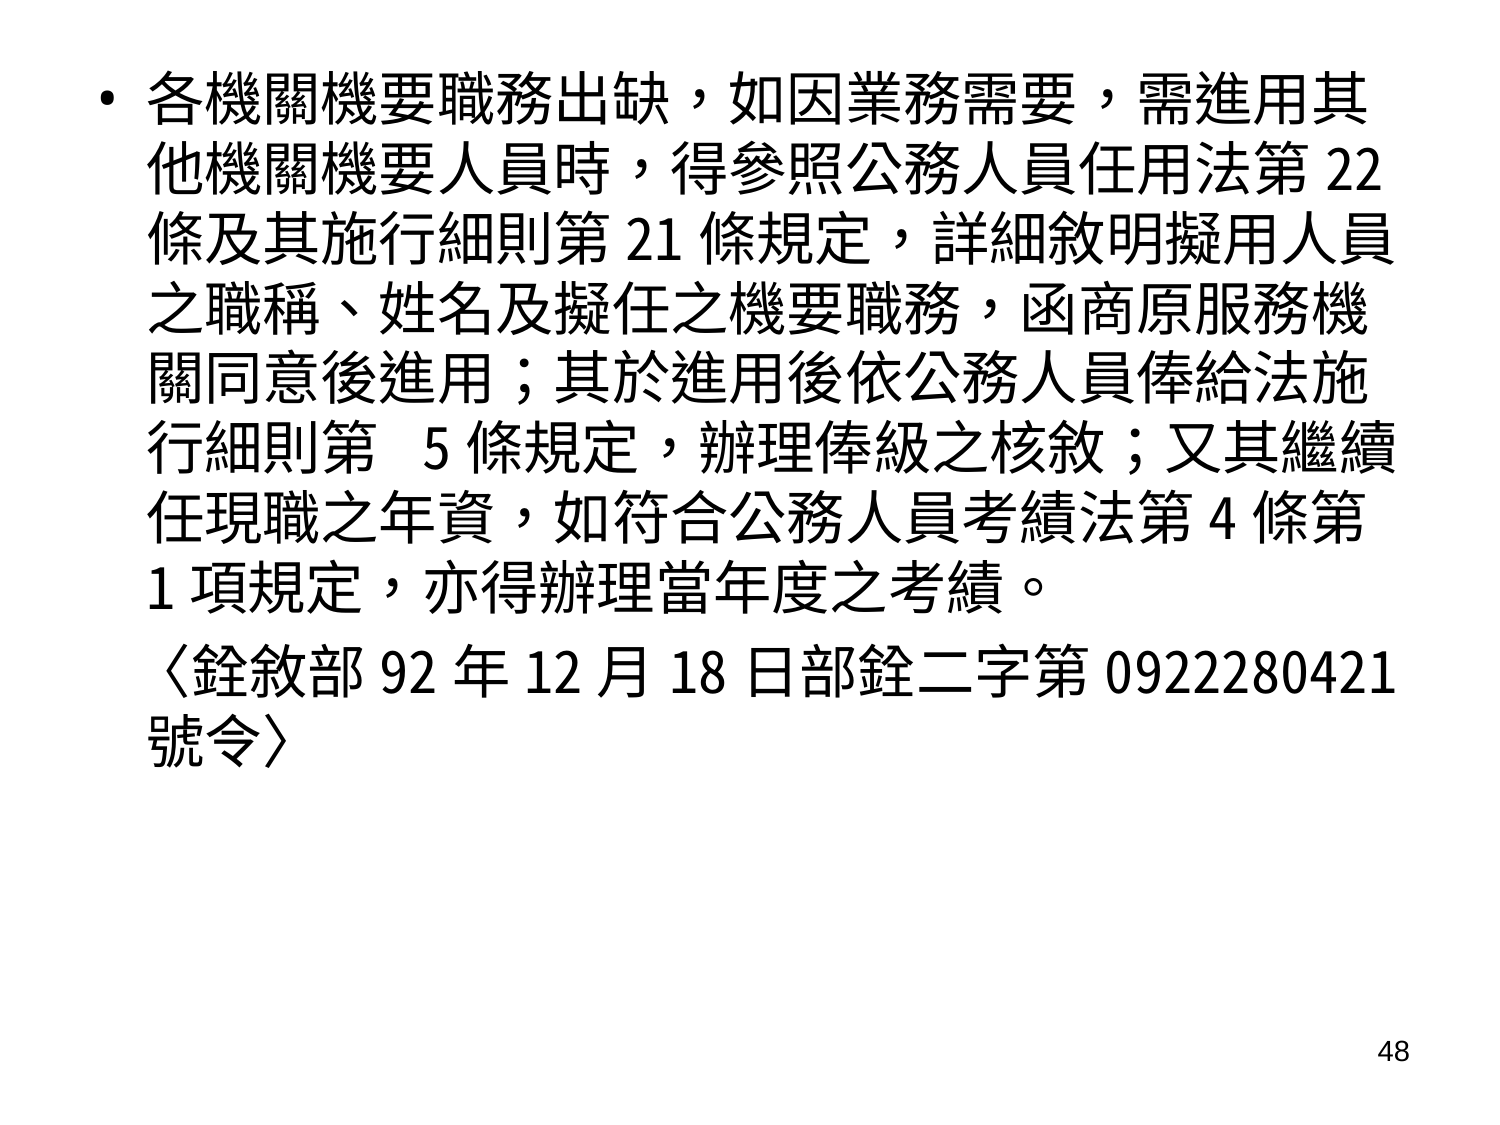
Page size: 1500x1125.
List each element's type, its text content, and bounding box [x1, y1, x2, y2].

list 各機關機要職務出缺，如因業務需要，需進用其他機關機要人員時，得參照公務人員任用法第22條及其施行細則第21條規定，詳細敘明擬用人員之職稱、姓名及擬任之機要職務，函商原服務機關同意後進用；其於進用後依公務人員俸給法施行細則第 5條規定，辦理俸級之核敘；又其繼續任現職之年資，如符合公務人員考績法第4條第1項規定，亦得辦理當年度之考績。 〈銓敘部92年12月18日部銓二字第0922280421號令〉 [75, 54, 1426, 1005]
